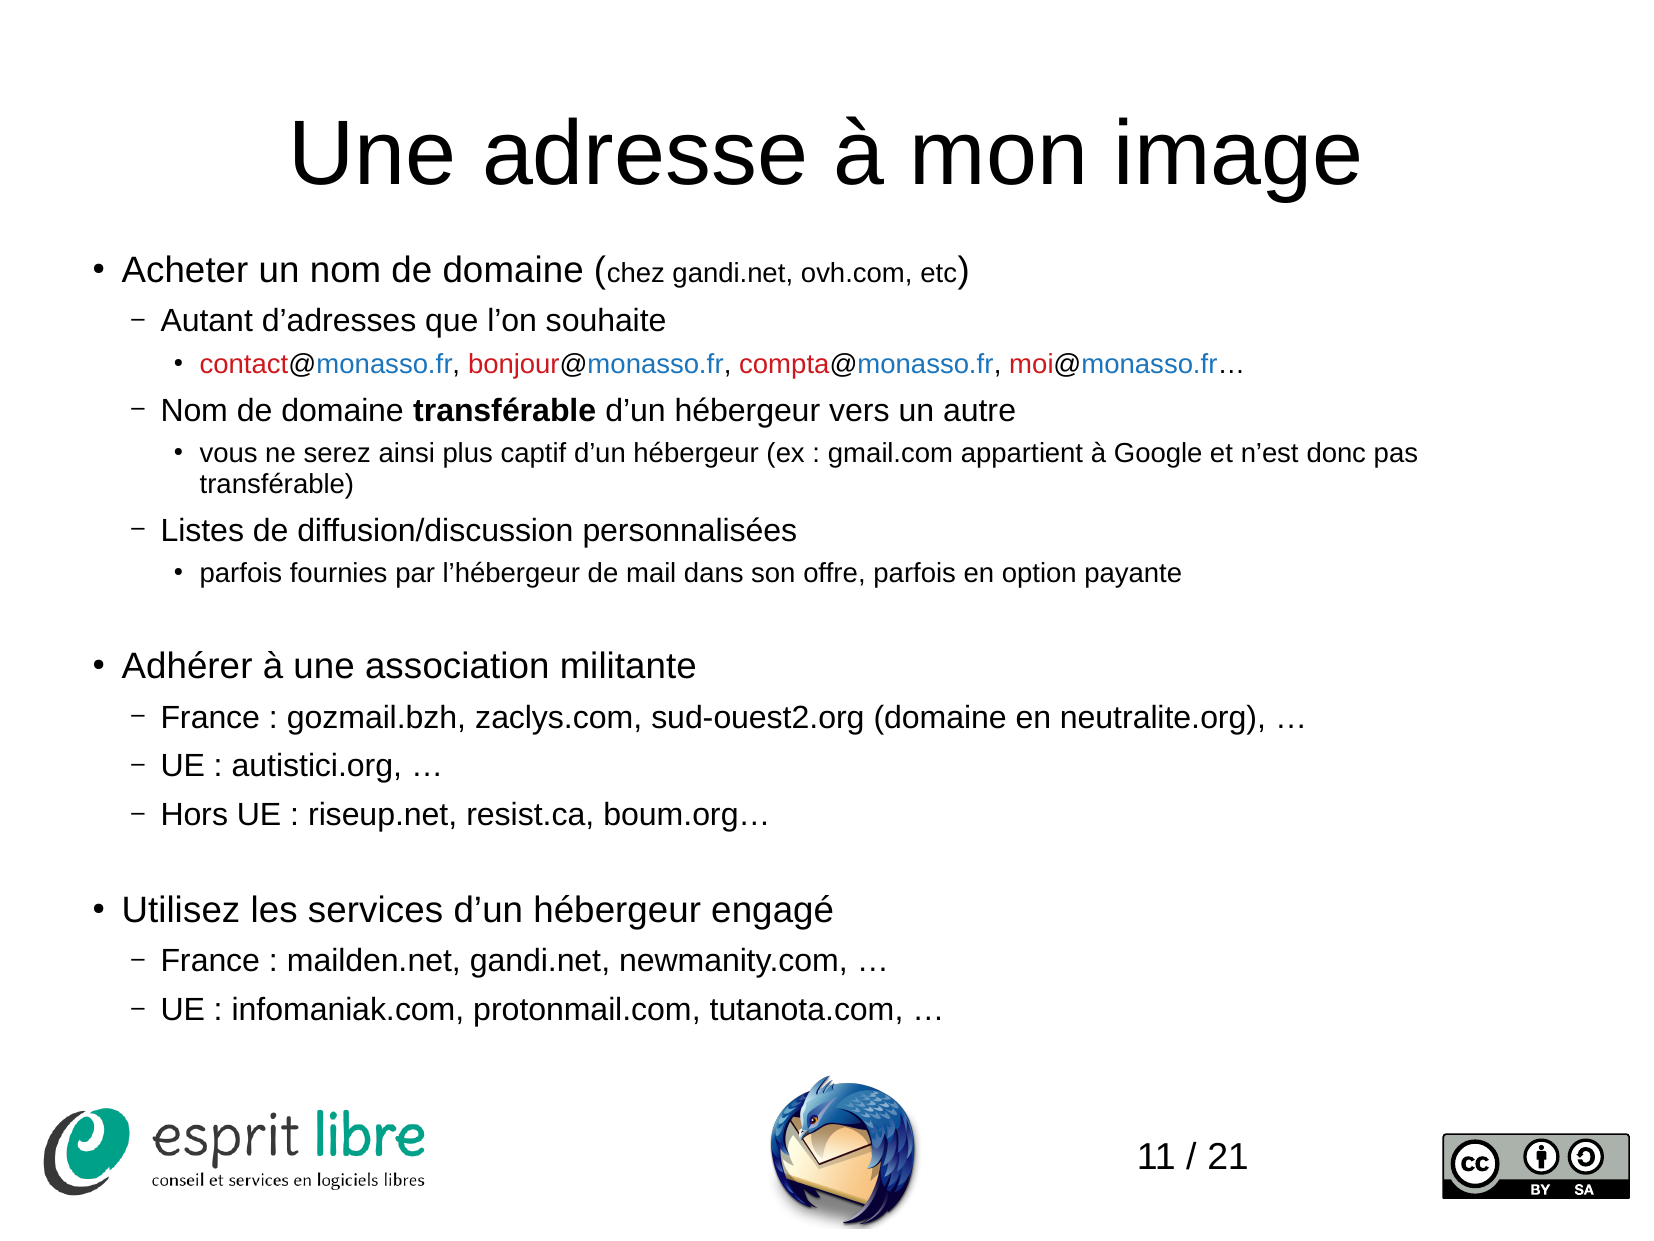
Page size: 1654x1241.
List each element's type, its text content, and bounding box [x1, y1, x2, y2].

list Acheter un nom de domaine (chez gandi.net, ovh.com, etc) Autant d’adresses que l’on souhaite contact@monasso.fr, bonjour@monasso.fr, compta@monasso.fr, moi@monasso.fr… Nom de domaine transférable d’un hébergeur vers un autre vous ne serez ainsi plus captif d’un hébergeur (ex : gmail.com appartient à Google et n’est donc pas transférable) Listes de diffusion/discussion personnalisées parfois fournies par l’hébergeur de mail dans son offre, parfois en option payante Adhérer à une association militante France : gozmail.bzh, zaclys.com, sud-ouest2.org (domaine en neutralite.org), … UE : autistici.org, … Hors UE : riseup.net, resist.ca, boum.org… Utilisez les services d’un hébergeur engagé France : mailden.net, gandi.net, newmanity.com, … UE : infomaniak.com, protonmail.com, tutanota.com, … [82, 248, 1571, 1034]
title Une adresse à mon image [82, 49, 1571, 248]
picture [767, 1074, 922, 1229]
picture [0, 1009, 480, 1241]
